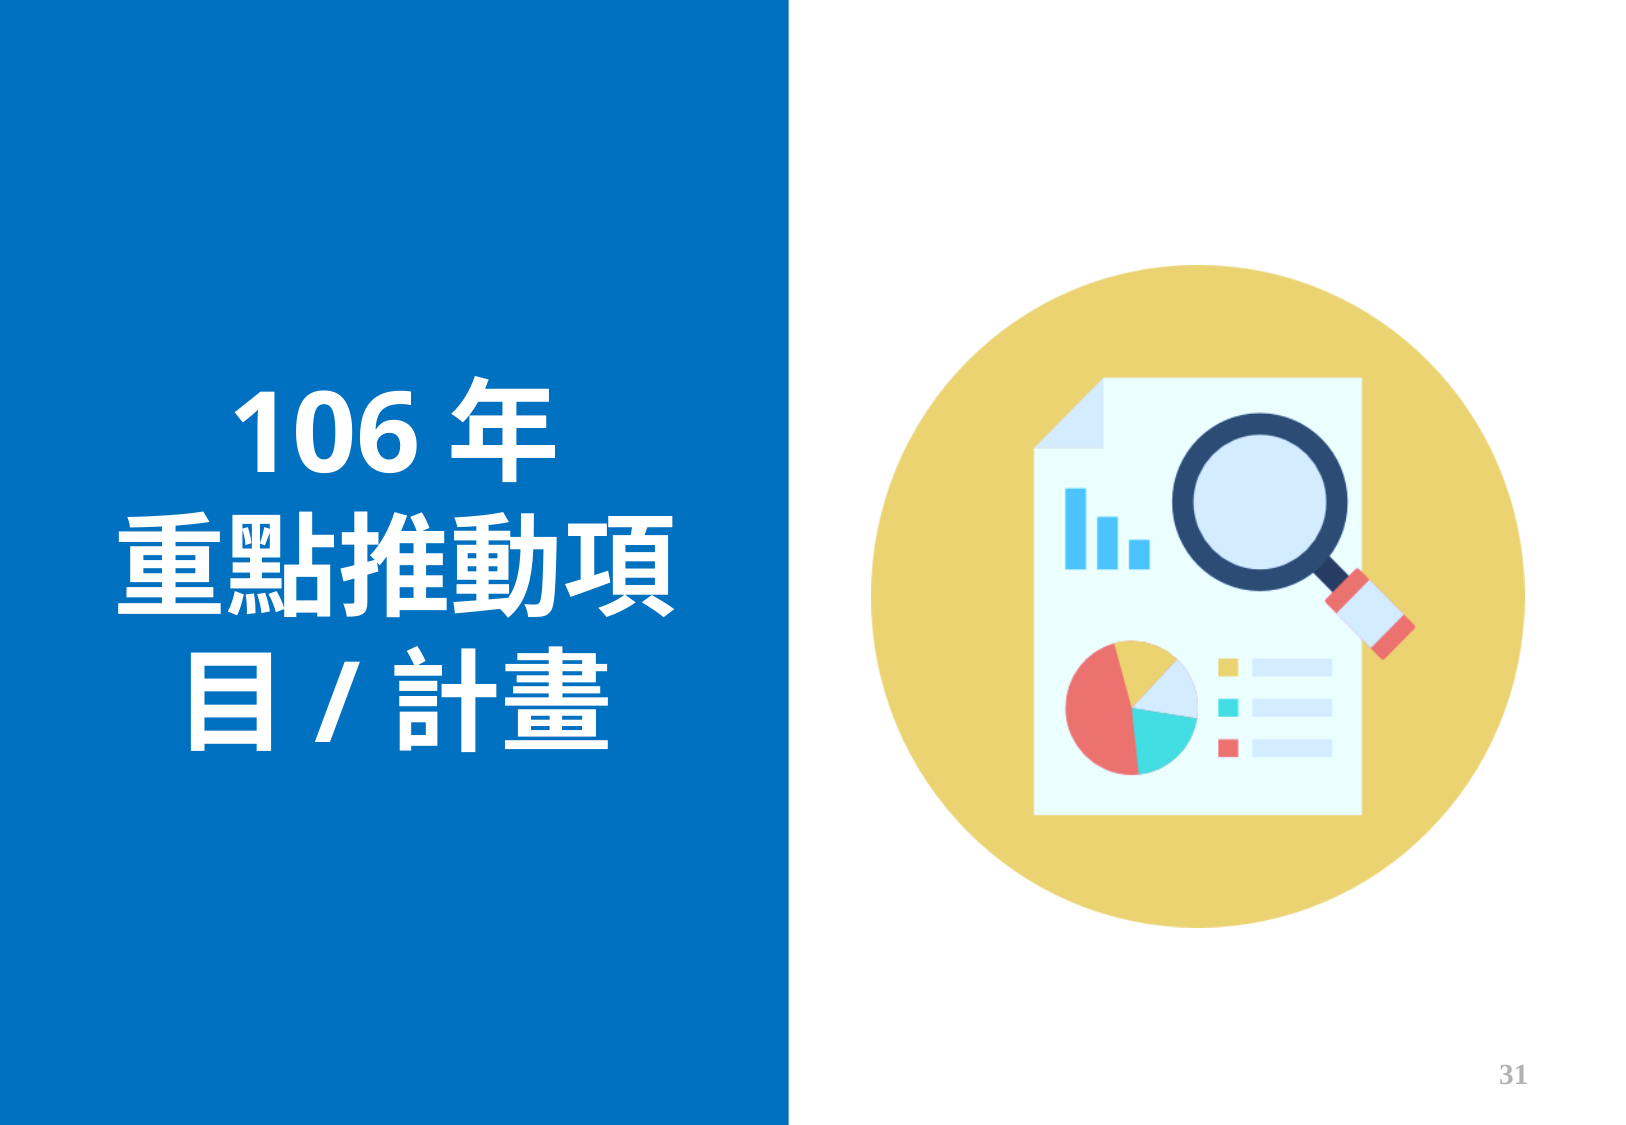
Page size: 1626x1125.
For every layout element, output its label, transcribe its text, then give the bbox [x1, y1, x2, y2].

picture [871, 265, 1525, 928]
slide_number <編號> [1164, 1042, 1544, 1103]
text_box 106年 重點推動項目/計畫 [0, 0, 789, 1125]
